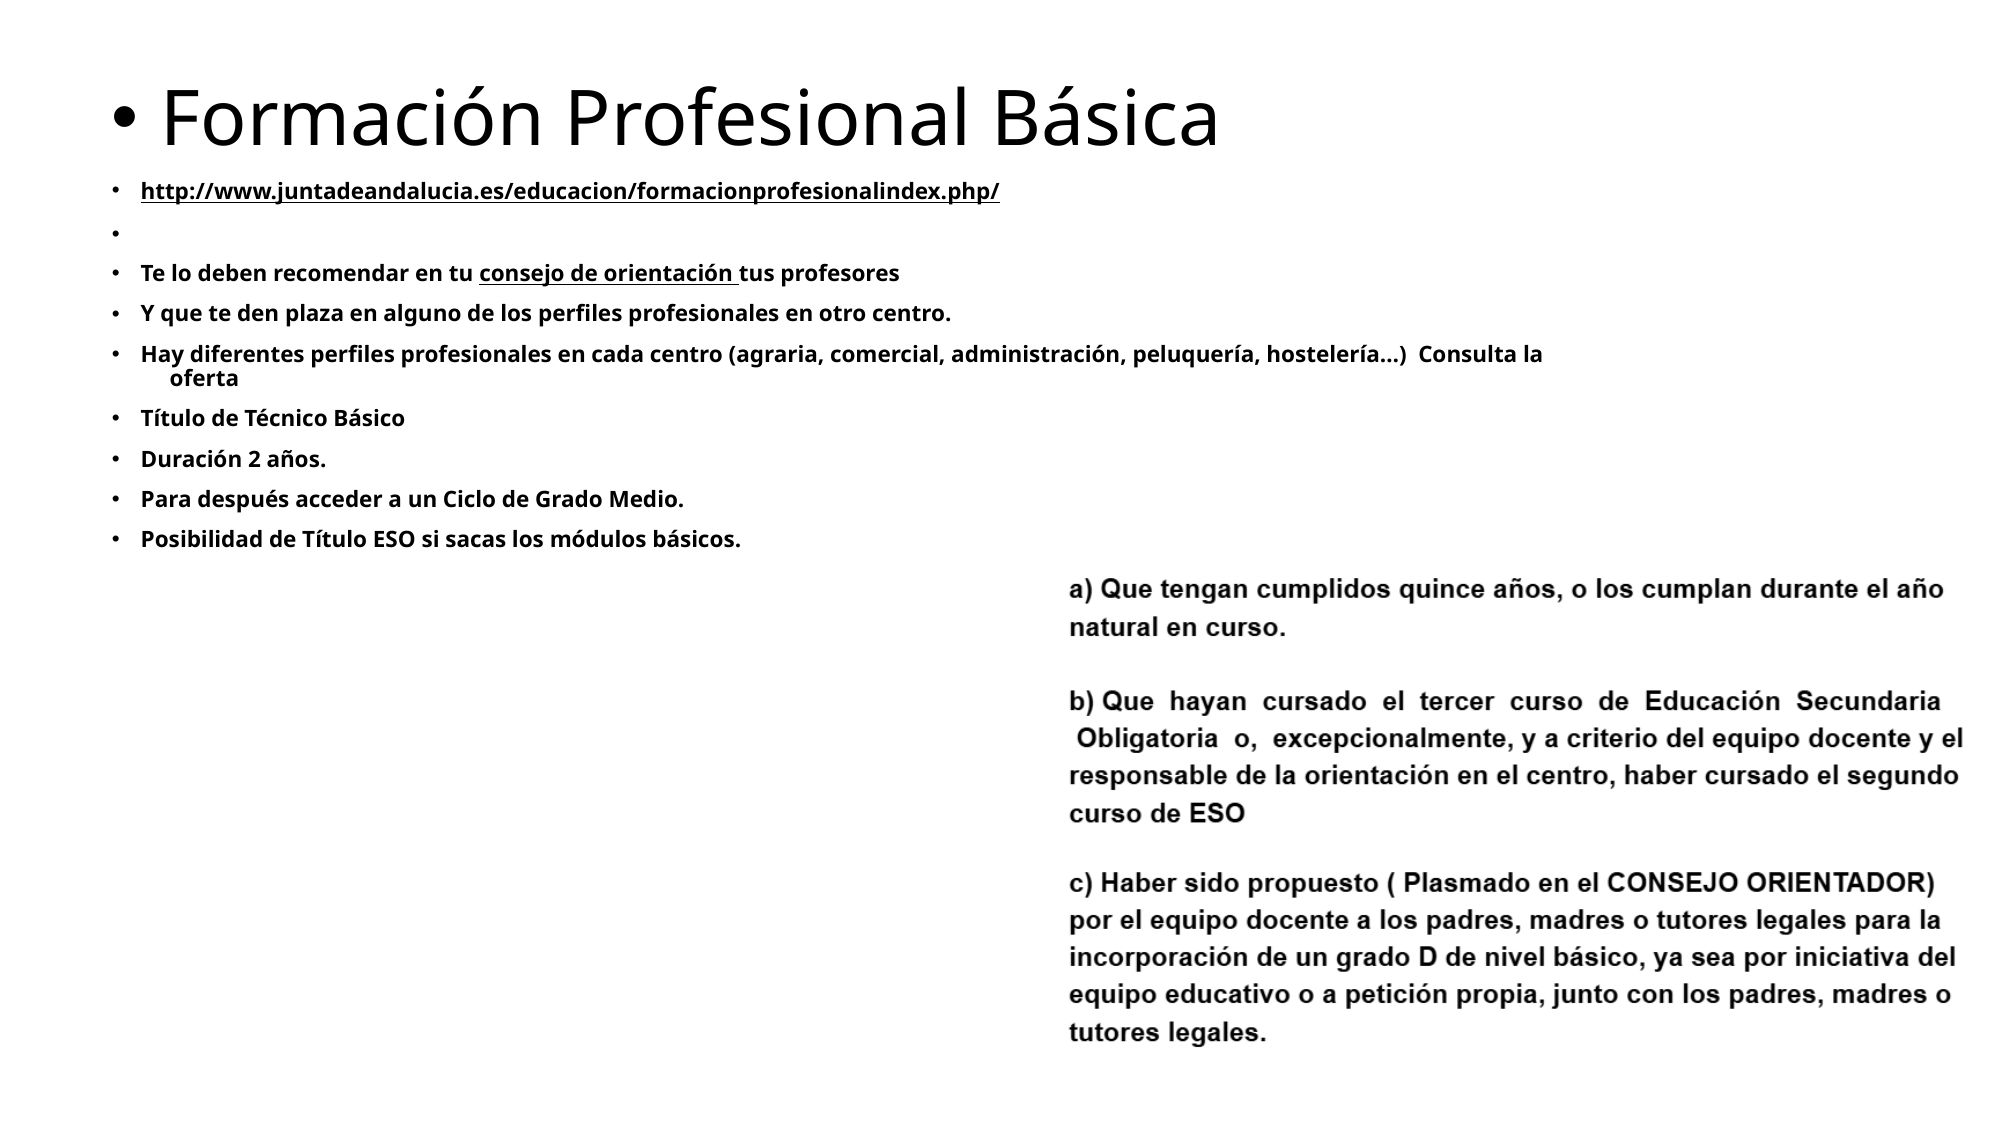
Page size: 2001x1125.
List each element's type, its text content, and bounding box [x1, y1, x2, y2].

list Formación Profesional Básica http://www.juntadeandalucia.es/educacion/formacionprofesionalindex.php/ Te lo deben recomendar en tu consejo de orientación tus profesores Y que te den plaza en alguno de los perfiles profesionales en otro centro. Hay diferentes perfiles profesionales en cada centro (agraria, comercial, administración, peluquería, hostelería…) Consulta la oferta Título de Técnico Básico Duración 2 años. Para después acceder a un Ciclo de Grado Medio. Posibilidad de Título ESO si sacas los módulos básicos. [96, 71, 1621, 563]
picture [1056, 562, 1972, 1054]
